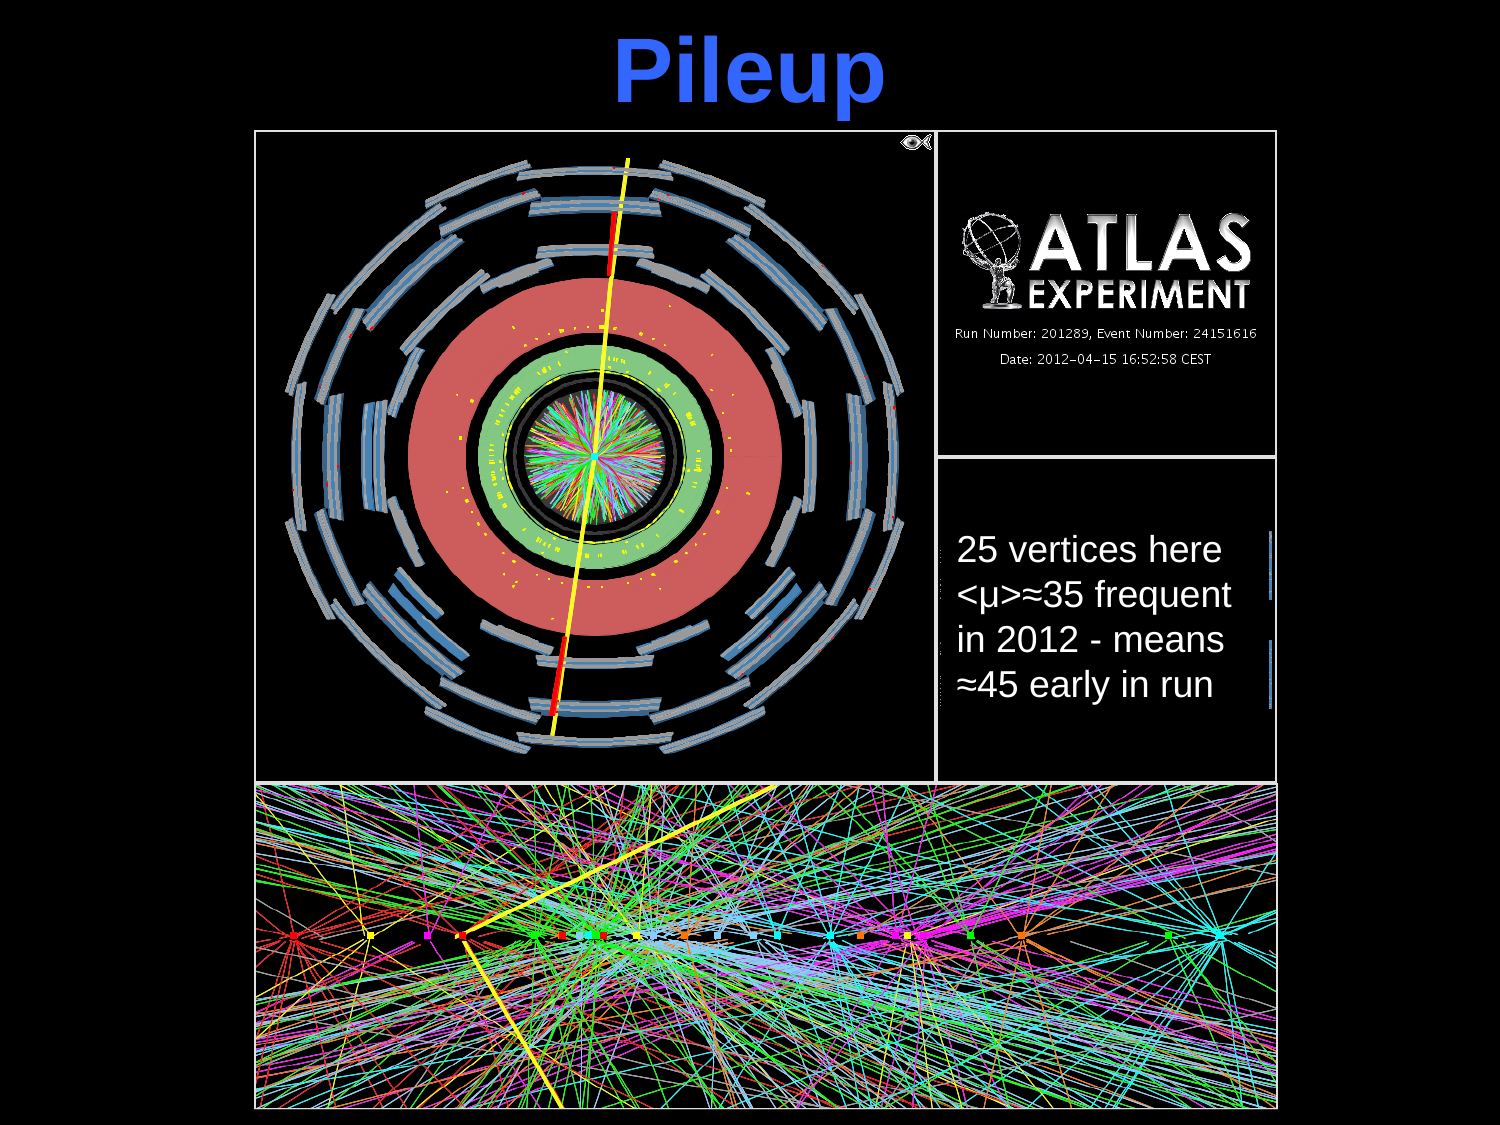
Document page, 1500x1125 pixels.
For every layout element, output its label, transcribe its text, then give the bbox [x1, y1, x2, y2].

picture [254, 130, 1278, 1110]
title Pileup [75, 0, 1425, 131]
text_box 25 vertices here <μ>≈35 frequent in 2012 - means ≈45 early in run [941, 517, 1269, 758]
